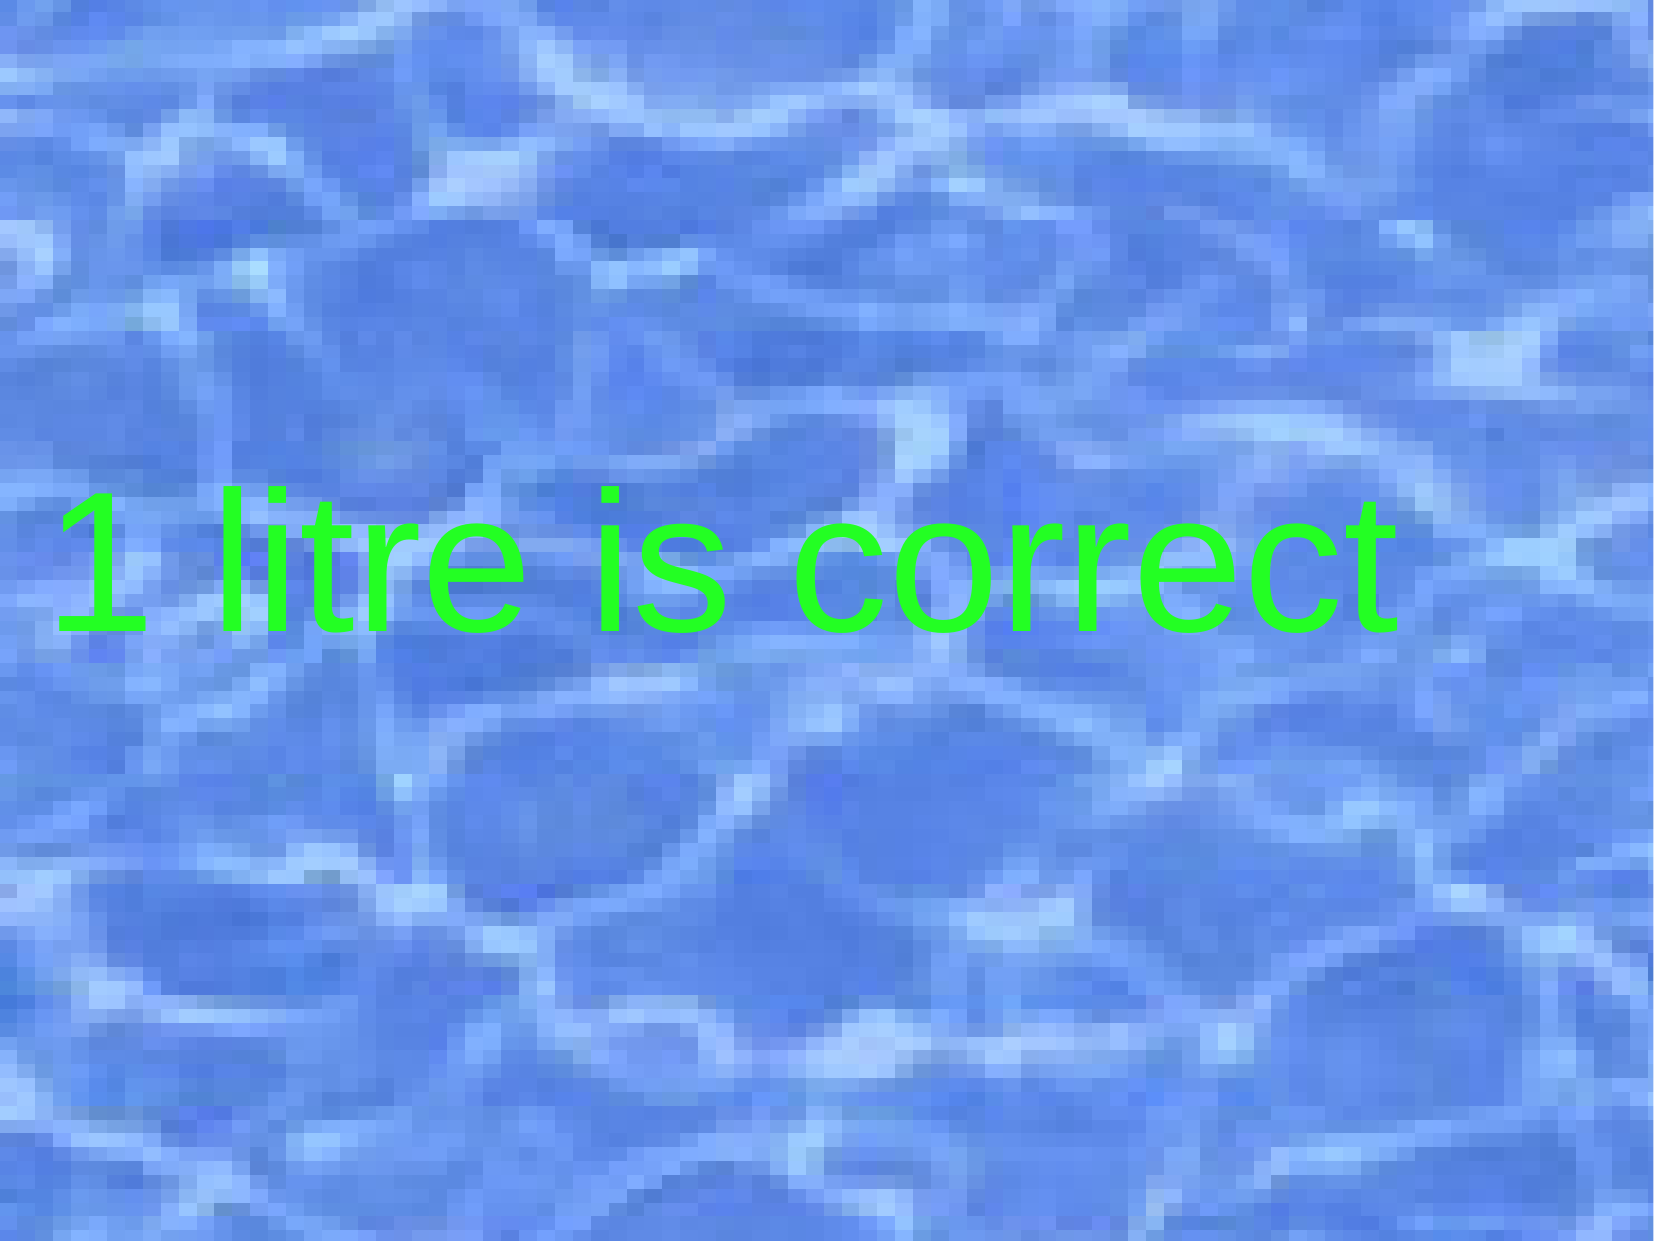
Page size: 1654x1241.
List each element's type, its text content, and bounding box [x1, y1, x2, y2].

picture [0, 0, 1654, 1241]
text_box 1 litre is correct [29, 442, 1595, 682]
